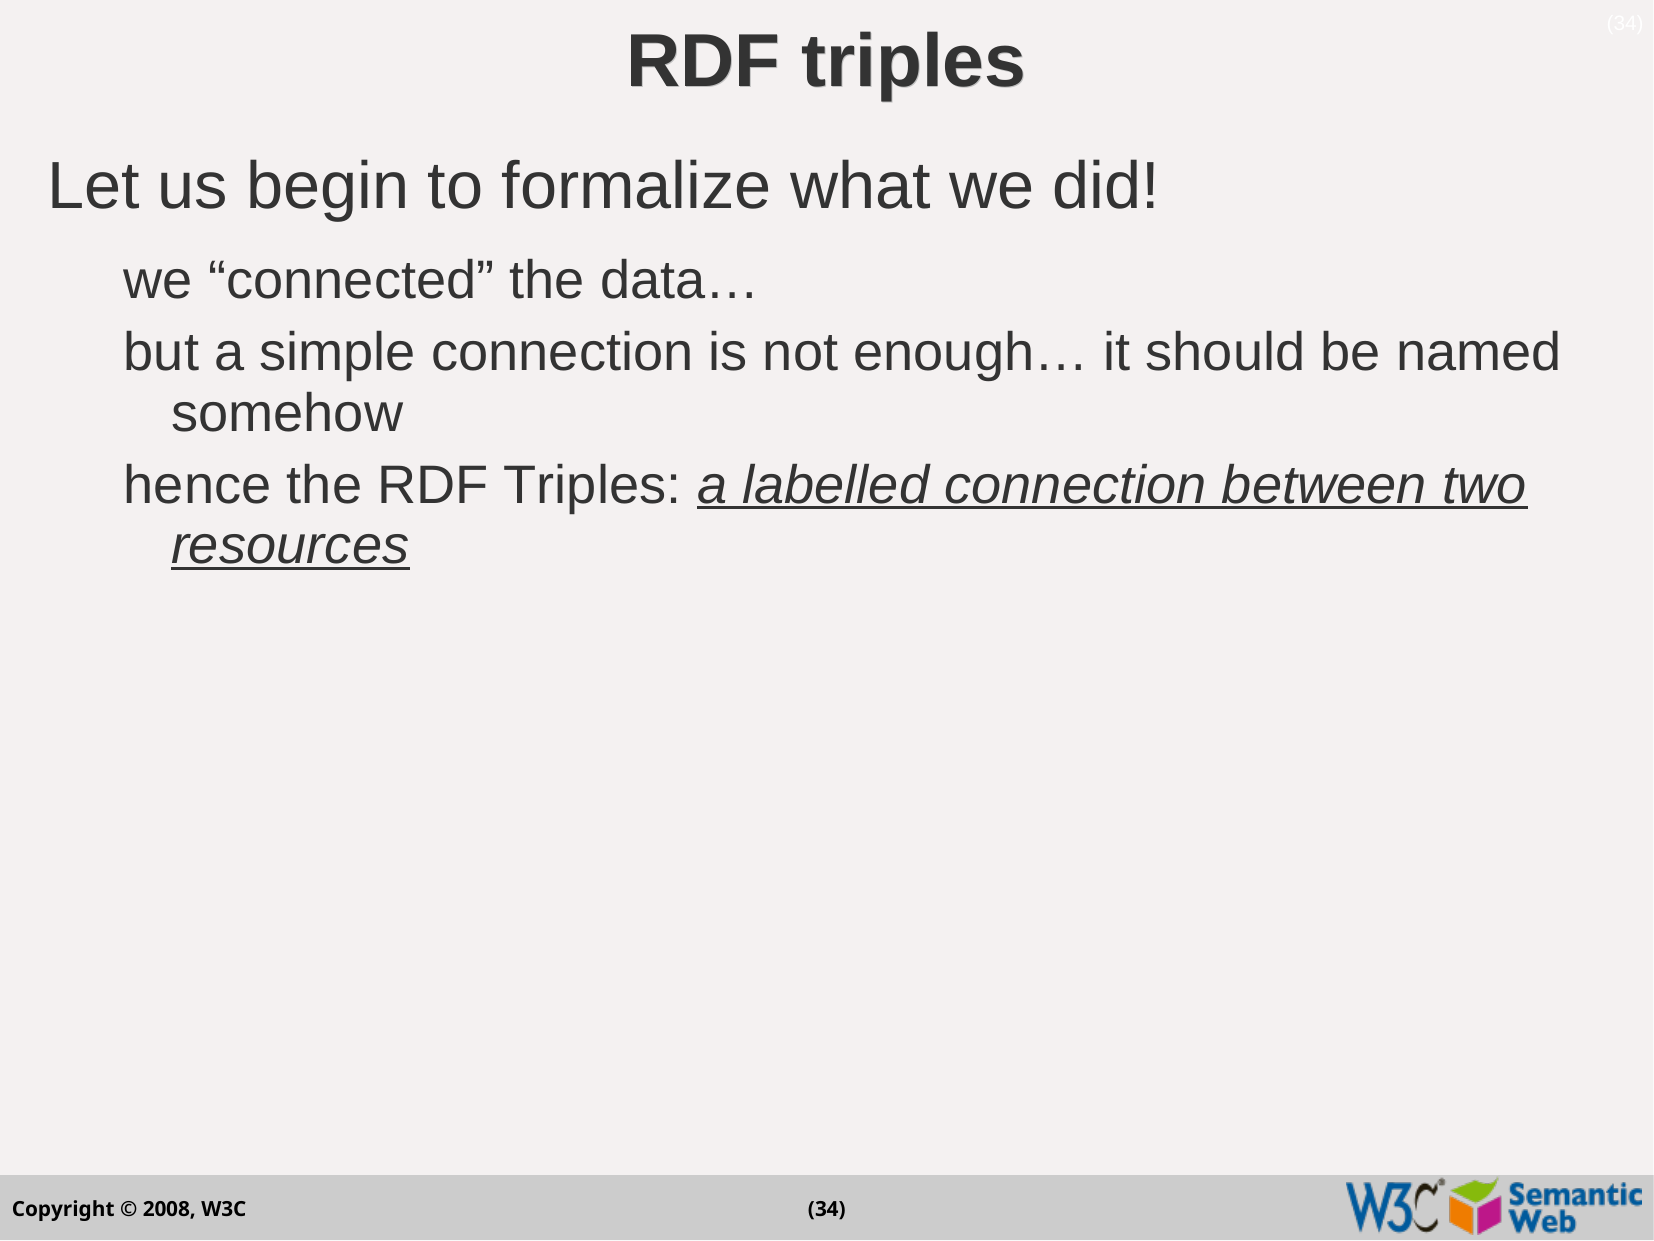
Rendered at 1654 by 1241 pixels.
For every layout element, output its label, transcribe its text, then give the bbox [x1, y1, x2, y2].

list Let us begin to formalize what we did! we “connected” the data… but a simple connection is not enough… it should be named somehow hence the RDF Triples: a labelled connection between two resources [29, 147, 1624, 1134]
title RDF triples [0, 0, 1654, 119]
picture [1346, 1175, 1642, 1235]
